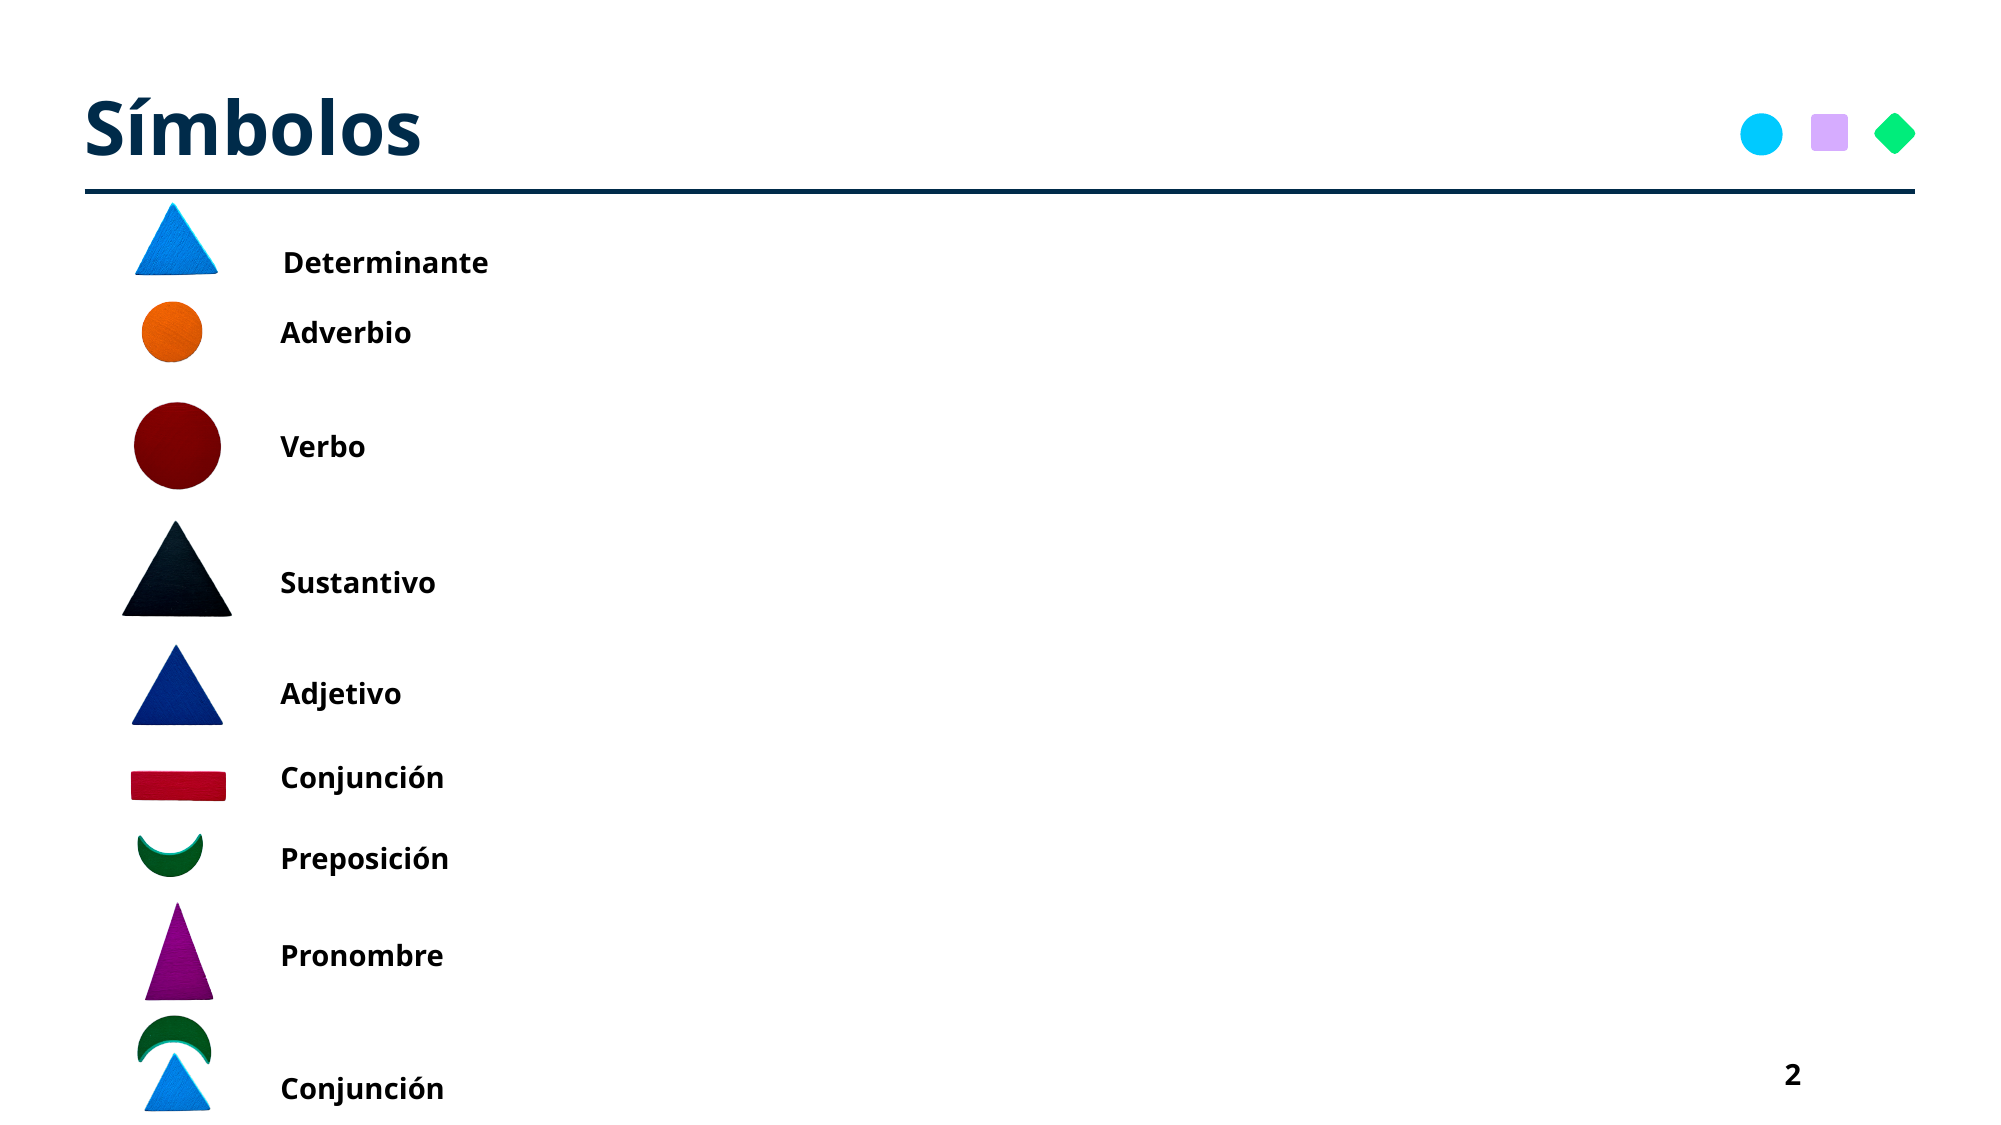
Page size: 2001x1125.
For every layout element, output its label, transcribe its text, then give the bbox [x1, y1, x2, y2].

picture [132, 826, 222, 886]
text_box Adverbio [265, 307, 444, 357]
picture [131, 642, 224, 727]
text_box Sustantivo [265, 558, 473, 608]
text_box Verbo [265, 421, 392, 472]
text_box Conjunción [265, 752, 478, 802]
text_box Determinante [268, 237, 526, 287]
picture [126, 891, 222, 1125]
picture [121, 519, 233, 618]
picture [132, 401, 222, 491]
title Símbolos [84, 29, 1601, 178]
picture [132, 194, 222, 373]
picture [118, 755, 237, 815]
text_box Pronombre [265, 930, 478, 980]
text_box Preposición [265, 833, 488, 883]
text_box Conjunción [265, 1063, 478, 1114]
text_box Adjetivo [265, 668, 432, 718]
